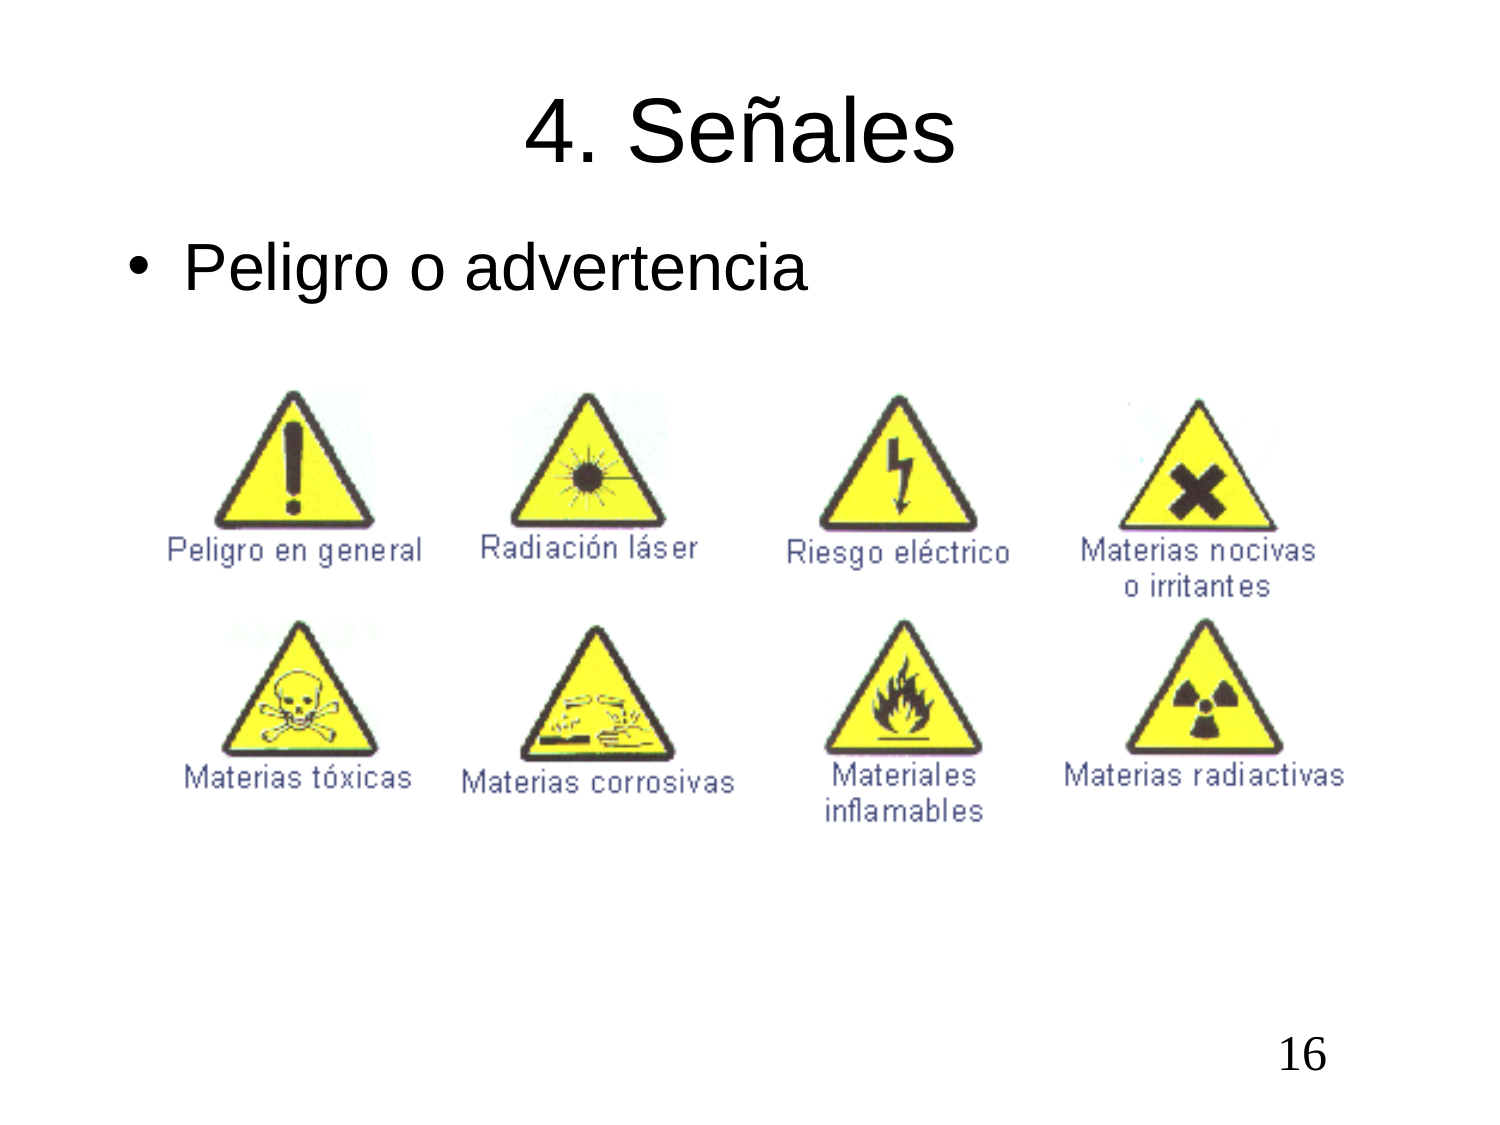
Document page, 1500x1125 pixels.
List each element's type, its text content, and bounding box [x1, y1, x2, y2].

list Peligro o advertencia [112, 216, 1388, 1000]
chart [153, 382, 1363, 839]
title 4. Señales [104, 32, 1380, 220]
